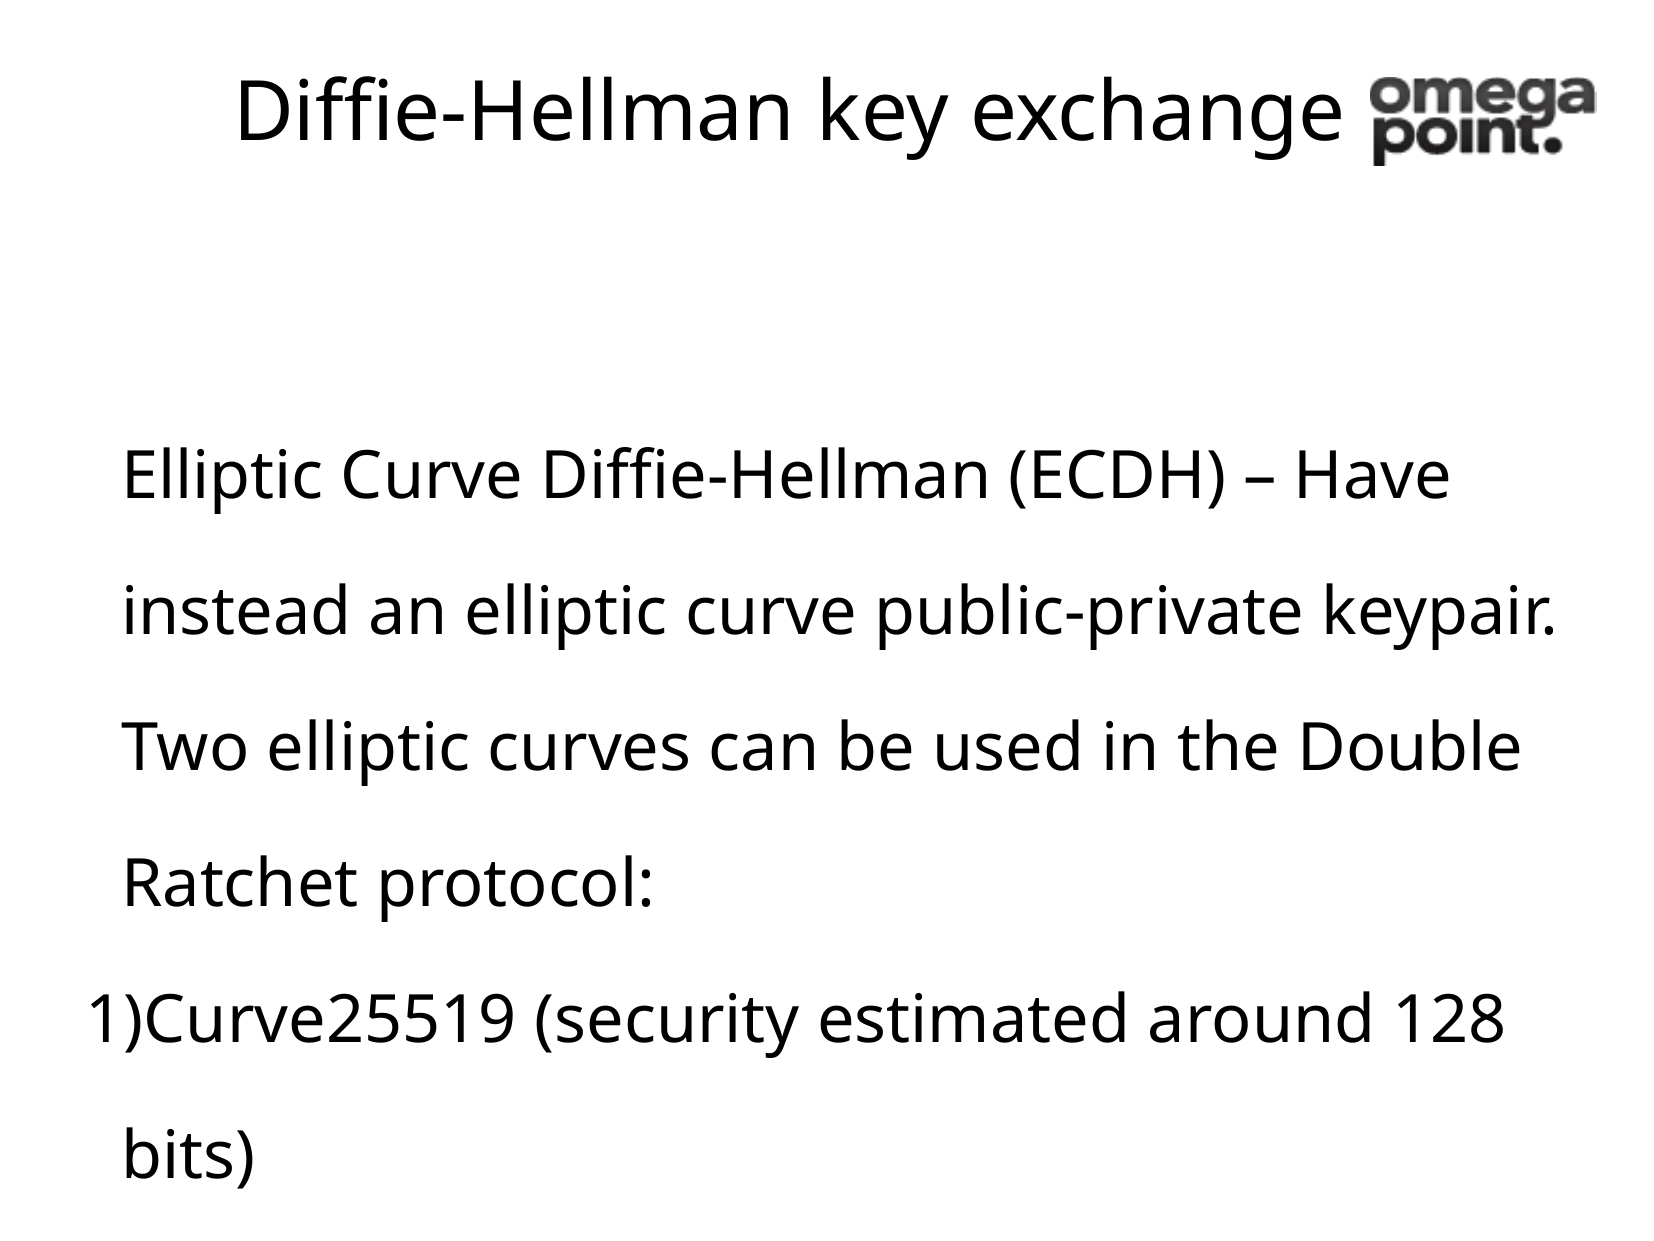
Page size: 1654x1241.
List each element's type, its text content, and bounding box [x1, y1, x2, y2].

text_box Diffie-Hellman key exchange [46, 0, 1535, 265]
text_box Elliptic Curve Diffie-Hellman (ECDH) – Have instead an elliptic curve public-private keypair. Two elliptic curves can be used in the Double Ratchet protocol: Curve25519 (security estimated around 128 bits) Curve448 (security estimated around 224 bits) Curve25519 much faster and is the default choice [70, 283, 1654, 1241]
picture [1370, 77, 1597, 166]
